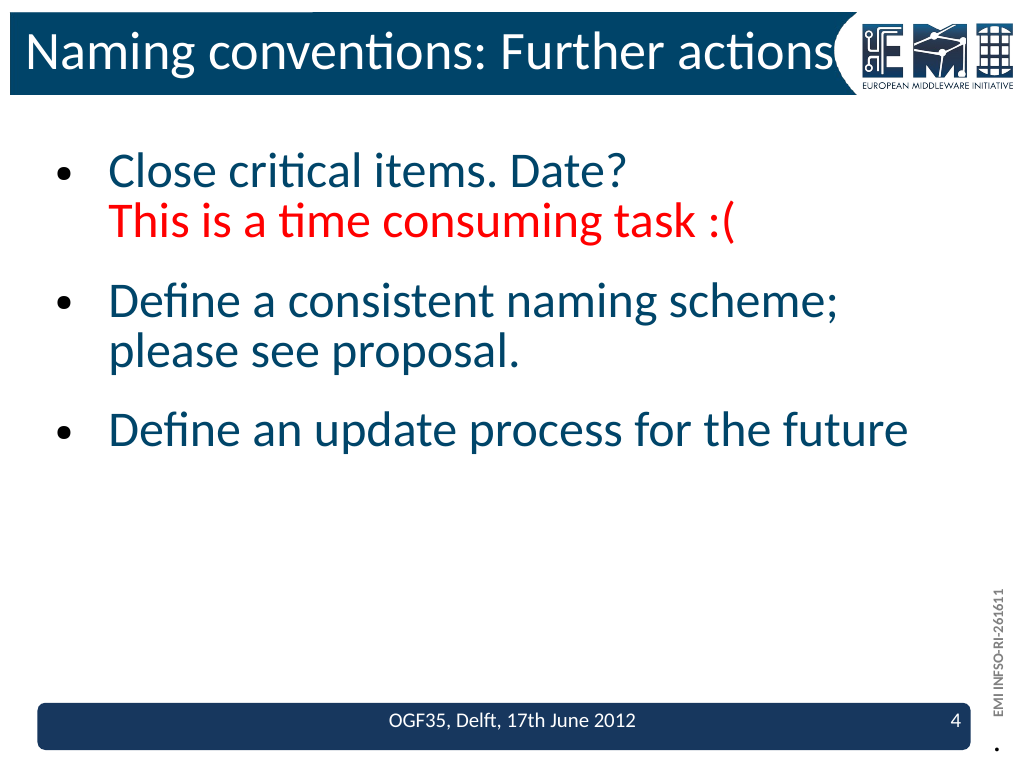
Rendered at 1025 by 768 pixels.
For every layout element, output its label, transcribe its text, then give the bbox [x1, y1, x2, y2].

title Naming conventions: Further actions [25, 8, 851, 104]
picture [9, 12, 16, 95]
picture [851, 12, 857, 95]
picture [862, 23, 1013, 89]
list Close critical items. Date? This is a time consuming task :( Define a consistent naming scheme; please see proposal. Define an update process for the future [37, 150, 960, 657]
picture [19, 12, 25, 95]
